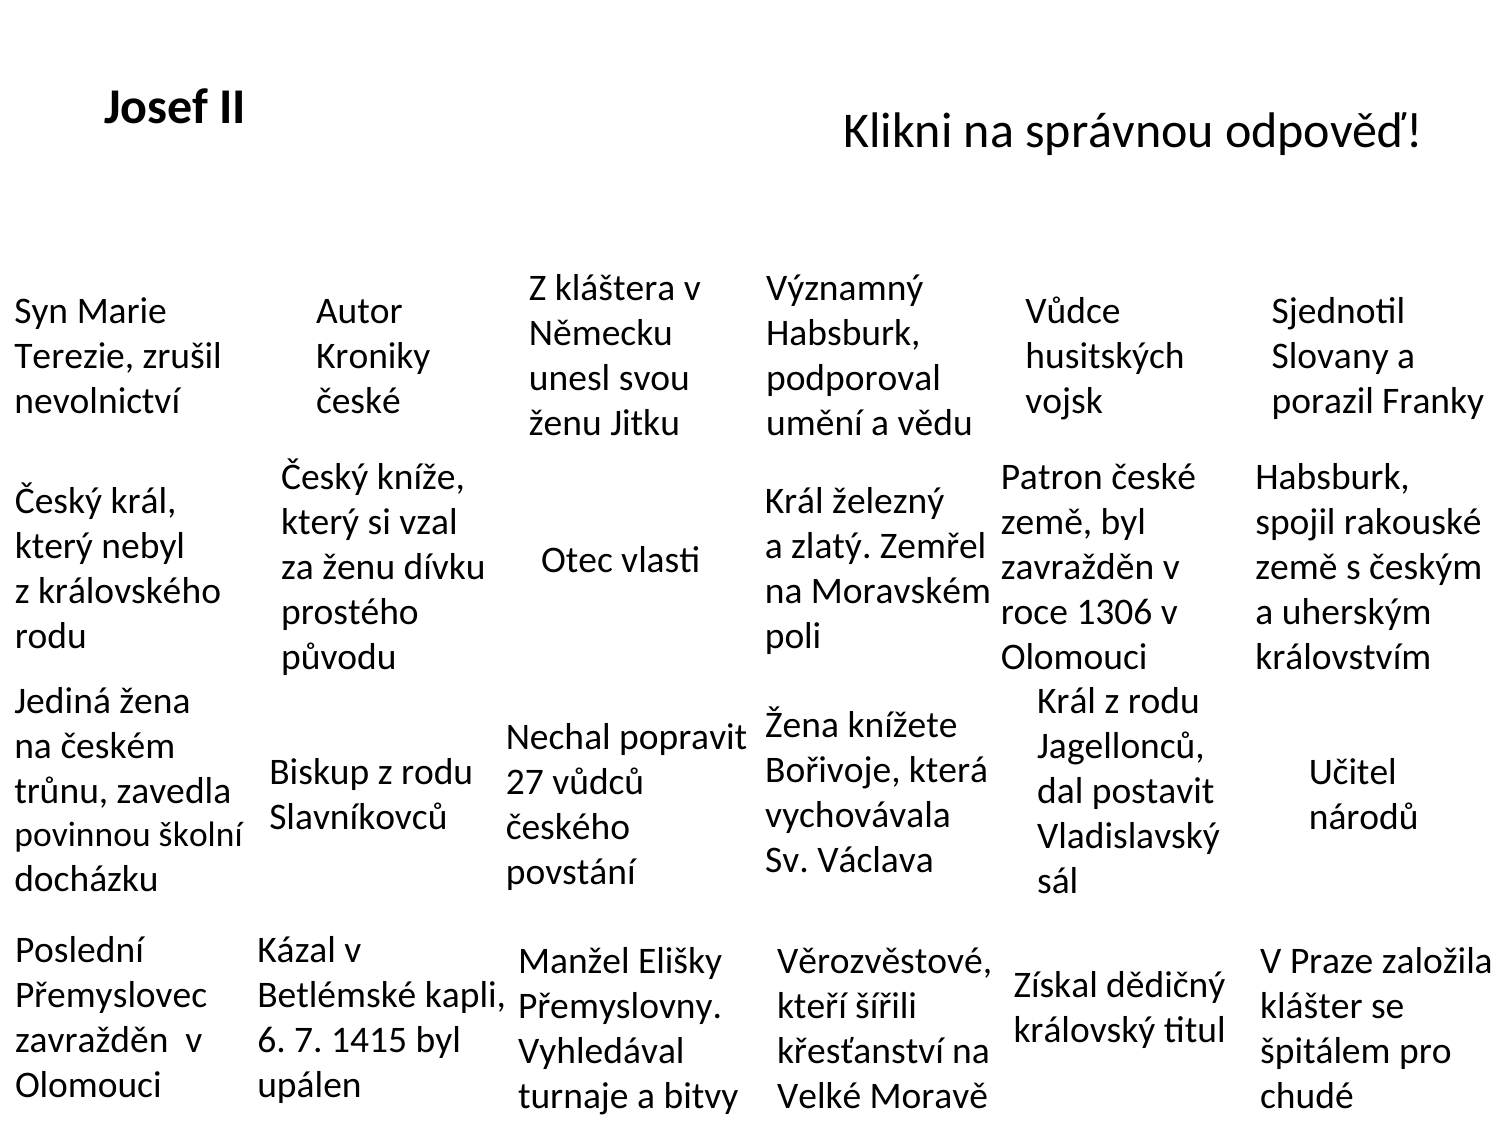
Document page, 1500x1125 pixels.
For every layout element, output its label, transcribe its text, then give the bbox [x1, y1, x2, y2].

table_cell [250, 453, 266, 677]
table_cell [501, 453, 750, 677]
table_header [0, 229, 250, 453]
text_box Žena knížete Bořivoje, která vychovávala Sv. Václava [750, 692, 1004, 888]
text_box Získal dědičný královský titul [998, 952, 1237, 1058]
text_box Jediná žena na českém trůnu, zavedla povinnou školní docházku [0, 668, 259, 907]
table_cell [1235, 677, 1250, 901]
table_header [1000, 229, 1250, 453]
table_cell [1250, 677, 1500, 901]
table_cell [1212, 453, 1240, 677]
text_box Josef II [89, 66, 262, 142]
text_box V Praze založila klášter se špitálem pro chudé [1237, 928, 1500, 1124]
table_header [1250, 229, 1500, 453]
table_cell [0, 907, 250, 1125]
text_box Klikni na správnou odpověď! [828, 90, 1438, 166]
text_box Habsburk, spojil rakouské země s českým a uherským královstvím [1240, 444, 1498, 685]
text_box Poslední Přemyslovec zavražděn v Olomouci [0, 916, 232, 1125]
text_box Z kláštera v Německu unesl svou ženu Jitku [514, 255, 725, 451]
text_box Manžel Elišky Přemyslovny. Vyhledával turnaje a bitvy [503, 928, 754, 1124]
text_box Král z rodu Jagellonců, dal postavit Vladislavský sál [1022, 668, 1235, 910]
table_cell [750, 901, 1000, 1125]
table_cell [1000, 1058, 1250, 1125]
table_cell [500, 901, 750, 928]
table_cell [750, 888, 1000, 901]
text_box Patron české země, byl zavražděn v roce 1306 v Olomouci [985, 444, 1212, 685]
text_box Věrozvěstové, kteří šířili křesťanství na Velké Moravě [762, 928, 1008, 1124]
text_box Český král, který nebyl z královského rodu [0, 467, 237, 664]
text_box Sjednotil Slovany a porazil Franky [1256, 278, 1500, 430]
table_cell [0, 453, 250, 668]
table_header [750, 229, 1000, 453]
text_box Vůdce husitských vojsk [1010, 278, 1200, 430]
table_cell [500, 1113, 750, 1125]
table_cell [750, 453, 985, 467]
text_box Syn Marie Terezie, zrušil nevolnictví [0, 278, 237, 430]
table_cell [1250, 901, 1500, 928]
table_cell [250, 1113, 500, 1125]
text_box Významný Habsburk, podporoval umění a vědu [751, 255, 988, 451]
table_header [500, 229, 750, 453]
table_cell [1000, 901, 1250, 952]
text_box Český kníže, který si vzal za ženu dívku prostého původu [266, 444, 501, 685]
table_cell [500, 677, 750, 704]
text_box Autor Kroniky české [301, 278, 446, 430]
table_cell [259, 677, 500, 901]
text_box Nechal popravit 27 vůdců českého povstání [491, 704, 763, 900]
table_cell [1000, 685, 1022, 901]
text_box Kázal v Betlémské kapli, 6. 7. 1415 byl upálen [242, 916, 522, 1113]
table_header [250, 229, 500, 453]
text_box Učitel národů [1294, 739, 1434, 846]
table_cell [750, 664, 985, 677]
text_box Otec vlasti [526, 527, 716, 588]
table_cell [750, 677, 1000, 692]
table_cell [250, 901, 500, 916]
text_box Král železný a zlatý. Zemřel na Moravském poli [749, 467, 985, 664]
text_box Biskup z rodu Slavníkovců [254, 739, 489, 846]
